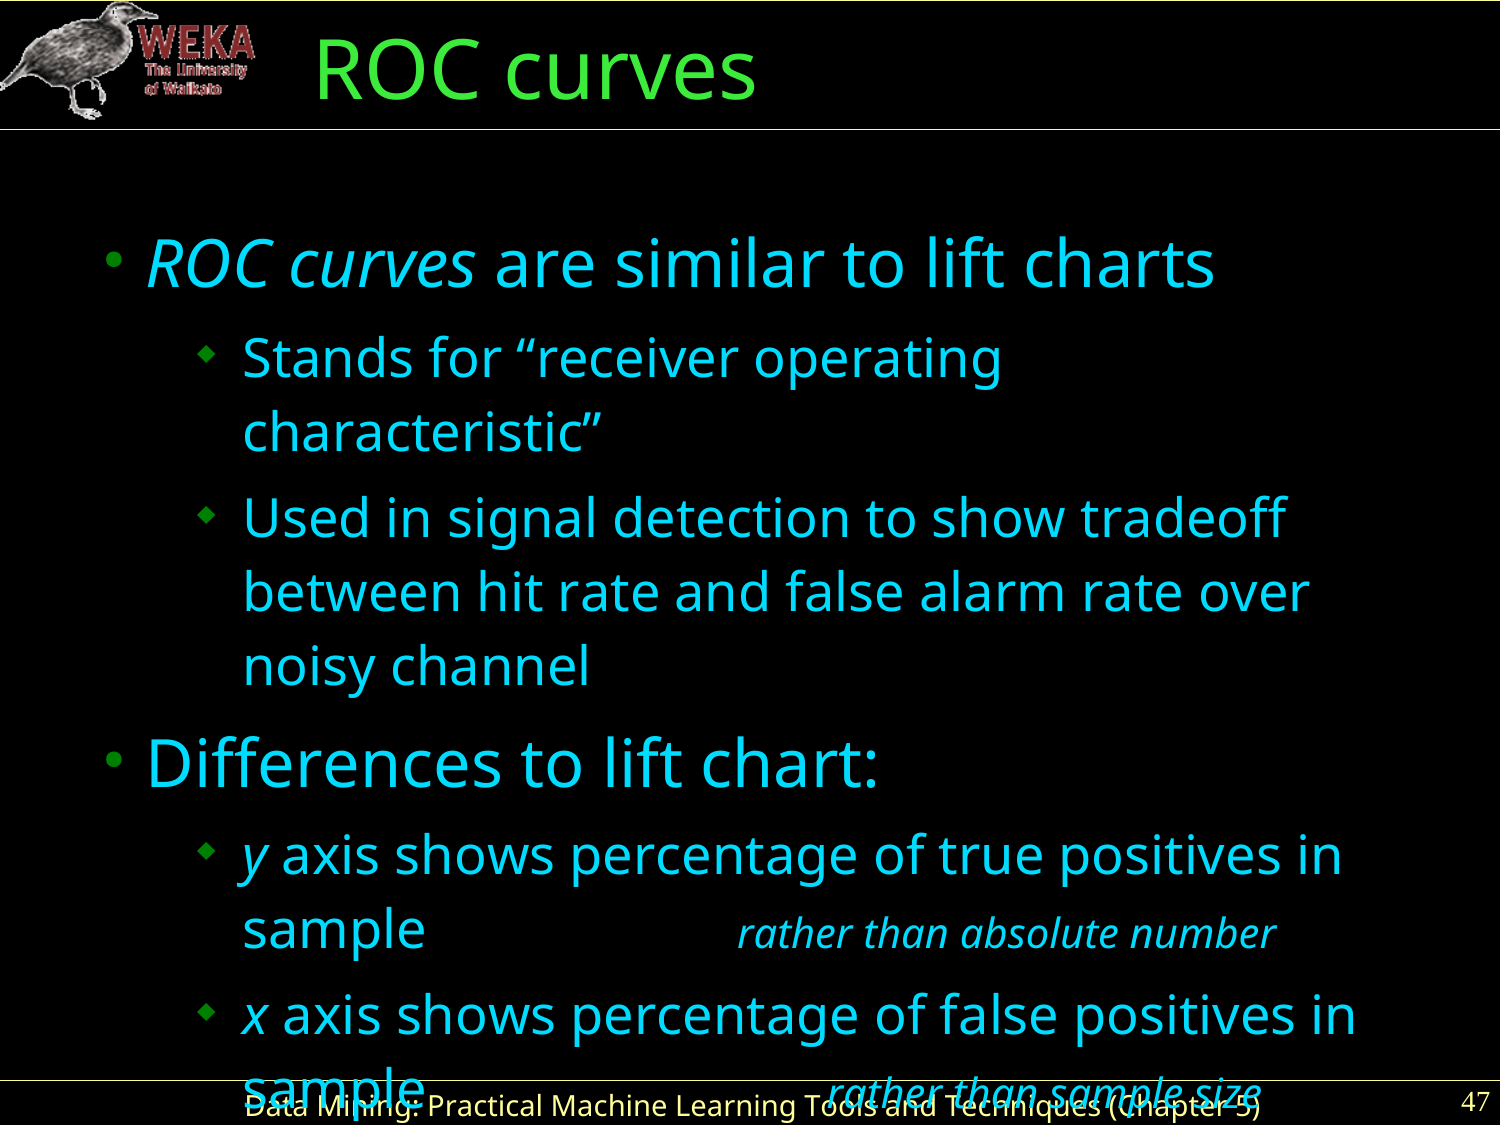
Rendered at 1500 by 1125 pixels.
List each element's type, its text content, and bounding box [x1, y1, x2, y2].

picture [0, 1, 266, 129]
text_box ROC curves are similar to lift charts Stands for “receiver operating characteristic” Used in signal detection to show tradeoff between hit rate and false alarm rate over noisy channel Differences to lift chart: y axis shows percentage of true positives in sample rather than absolute number x axis shows percentage of false positives in sample rather than sample size [88, 208, 1388, 884]
title ROC curves [297, 0, 1500, 148]
